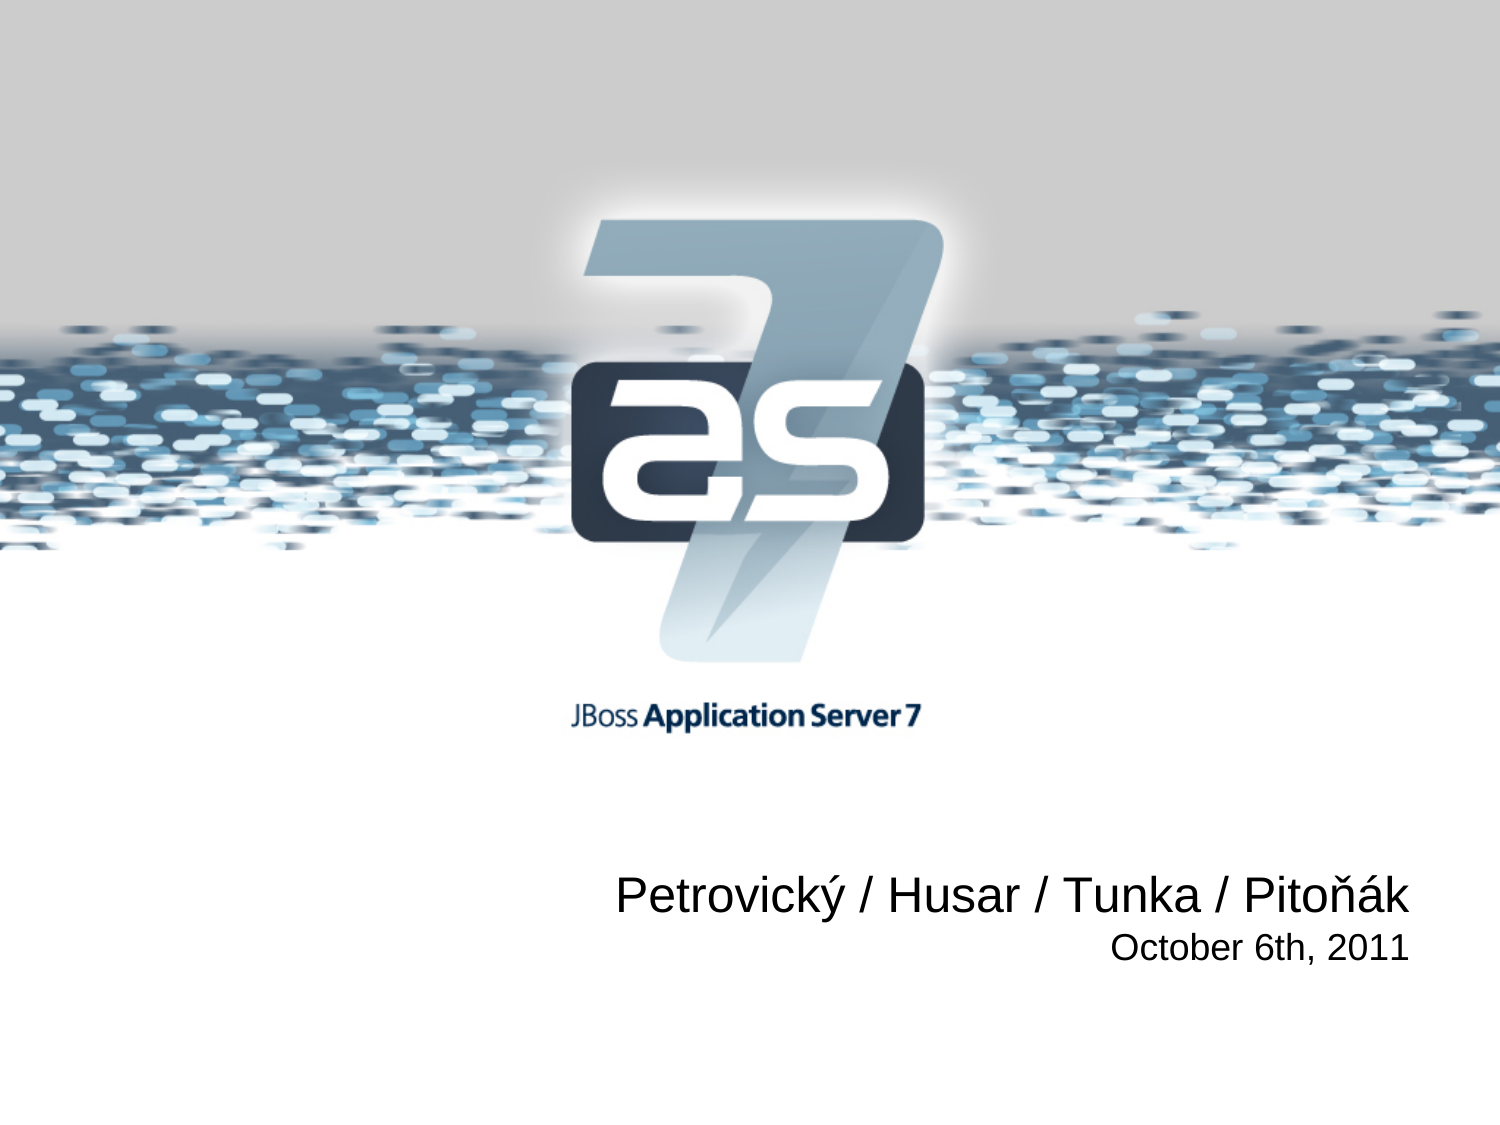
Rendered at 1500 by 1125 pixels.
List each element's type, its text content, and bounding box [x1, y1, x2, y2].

picture [0, 0, 1500, 1125]
text_box Petrovický / Husar / Tunka / Pitoňák October 6th, 2011 [600, 855, 1426, 976]
